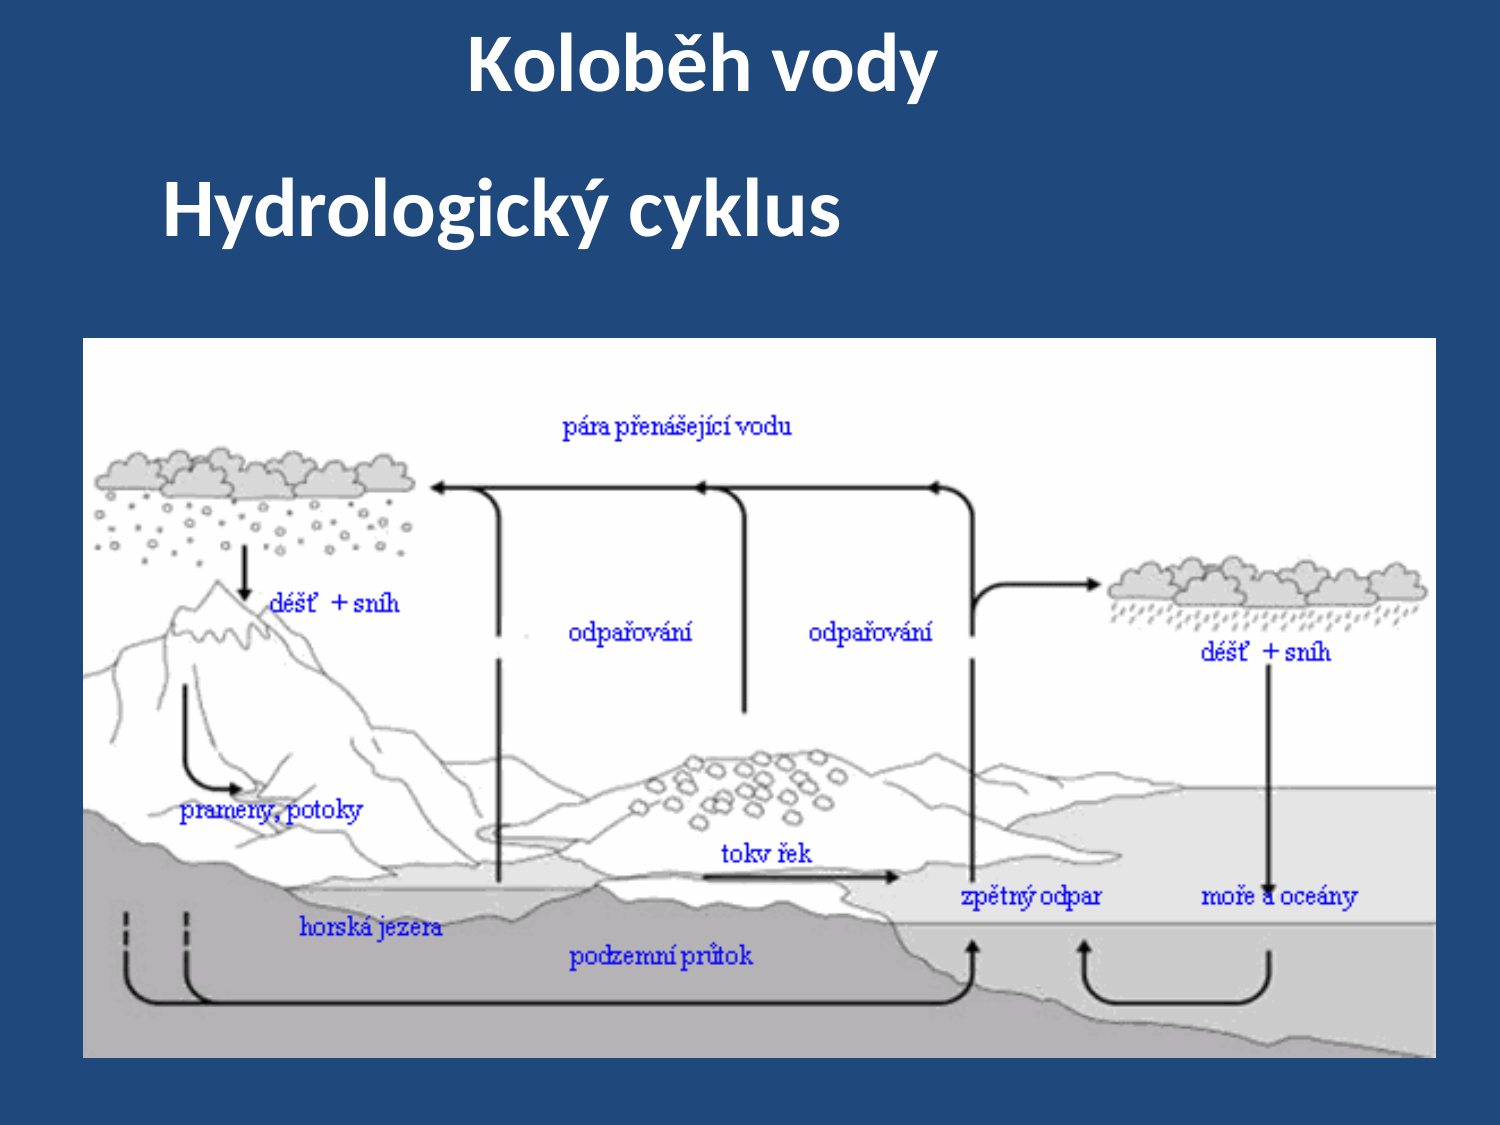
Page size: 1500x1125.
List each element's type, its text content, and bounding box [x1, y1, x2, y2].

text_box Koloběh vody Hydrologický cyklus [40, 0, 1470, 260]
picture [83, 338, 1436, 1058]
